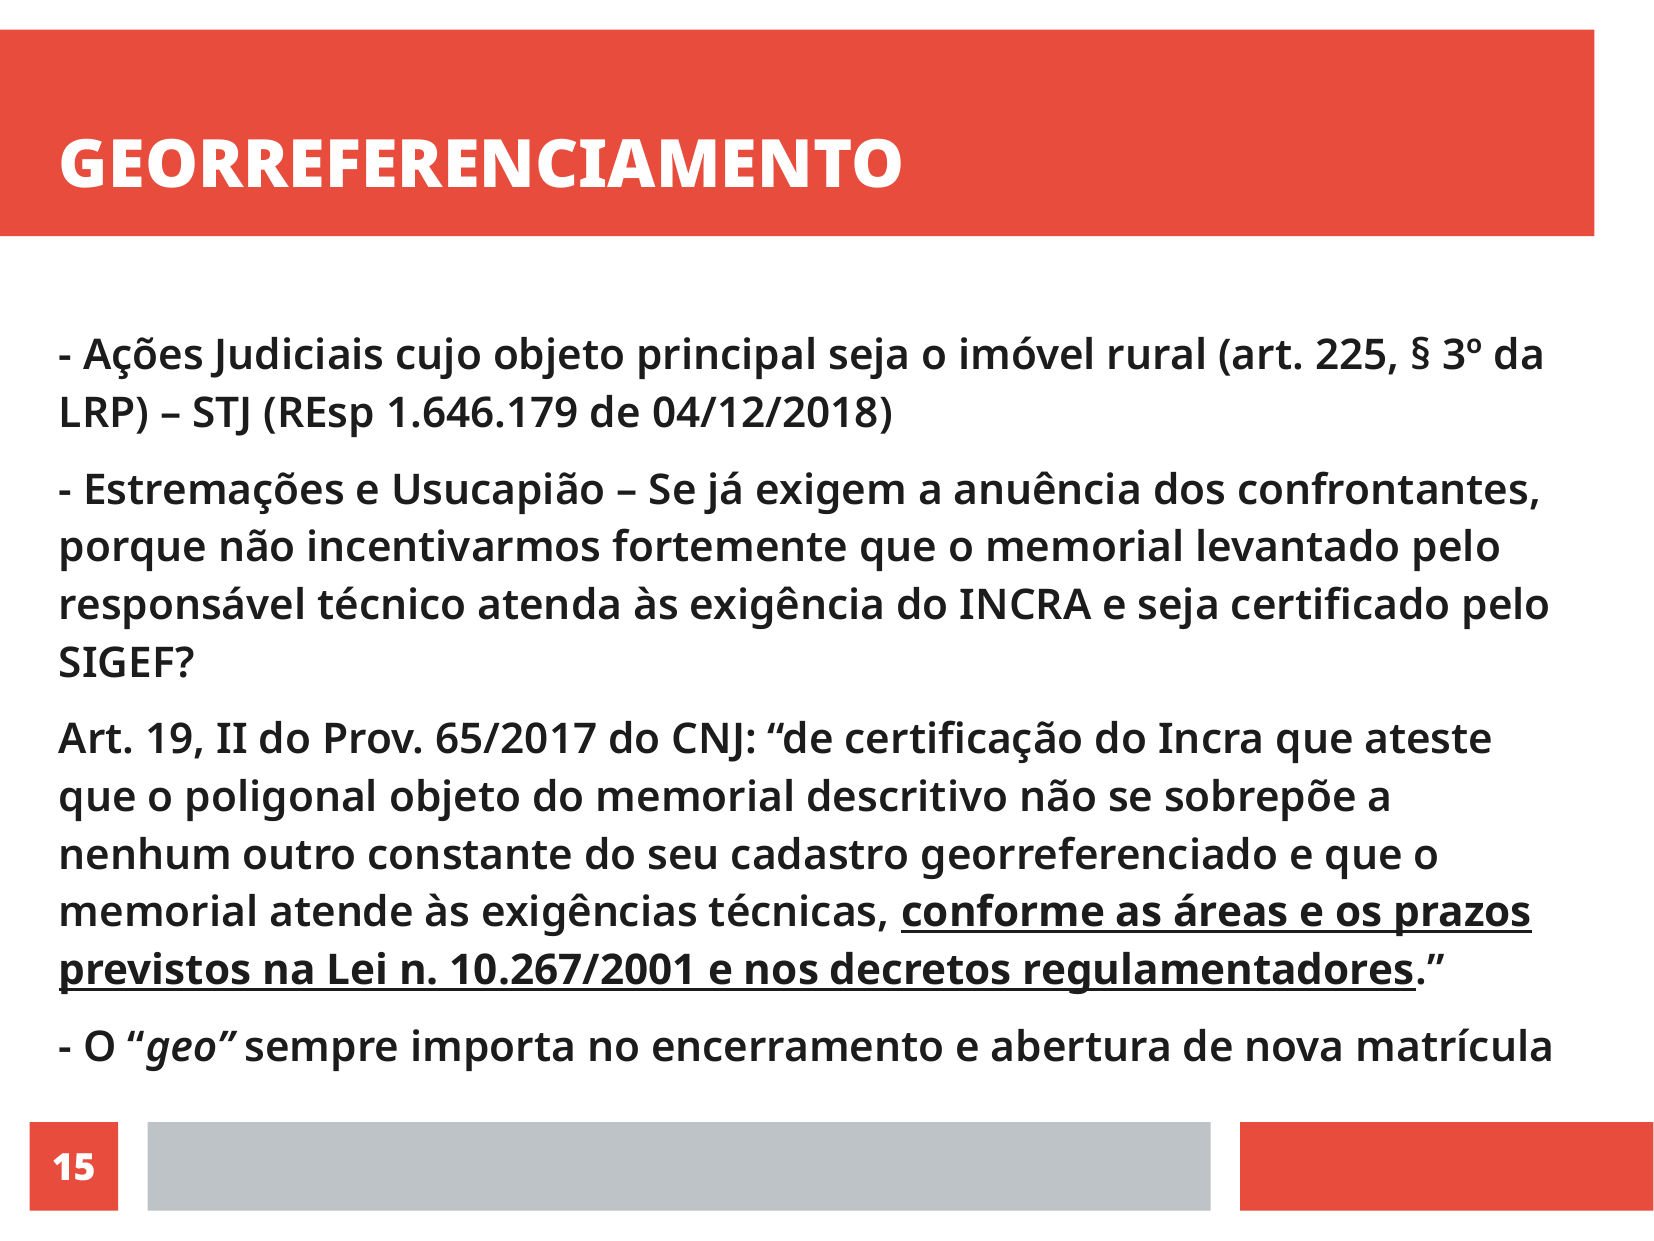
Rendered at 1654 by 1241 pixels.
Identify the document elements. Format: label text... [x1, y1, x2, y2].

list - Ações Judiciais cujo objeto principal seja o imóvel rural (art. 225, § 3º da LRP) – STJ (REsp 1.646.179 de 04/12/2018) - Estremações e Usucapião – Se já exigem a anuência dos confrontantes, porque não incentivarmos fortemente que o memorial levantado pelo responsável técnico atenda às exigência do INCRA e seja certificado pelo SIGEF? Art. 19, II do Prov. 65/2017 do CNJ: “de certificação do Incra que ateste que o poligonal objeto do memorial descritivo não se sobrepõe a nenhum outro constante do seu cadastro georreferenciado e que o memorial atende às exigências técnicas, conforme as áreas e os prazos previstos na Lei n. 10.267/2001 e nos decretos regulamentadores.” - O “geo” sempre importa no encerramento e abertura de nova matrícula [59, 324, 1565, 1093]
title GEORREFERENCIAMENTO [59, 59, 1595, 207]
